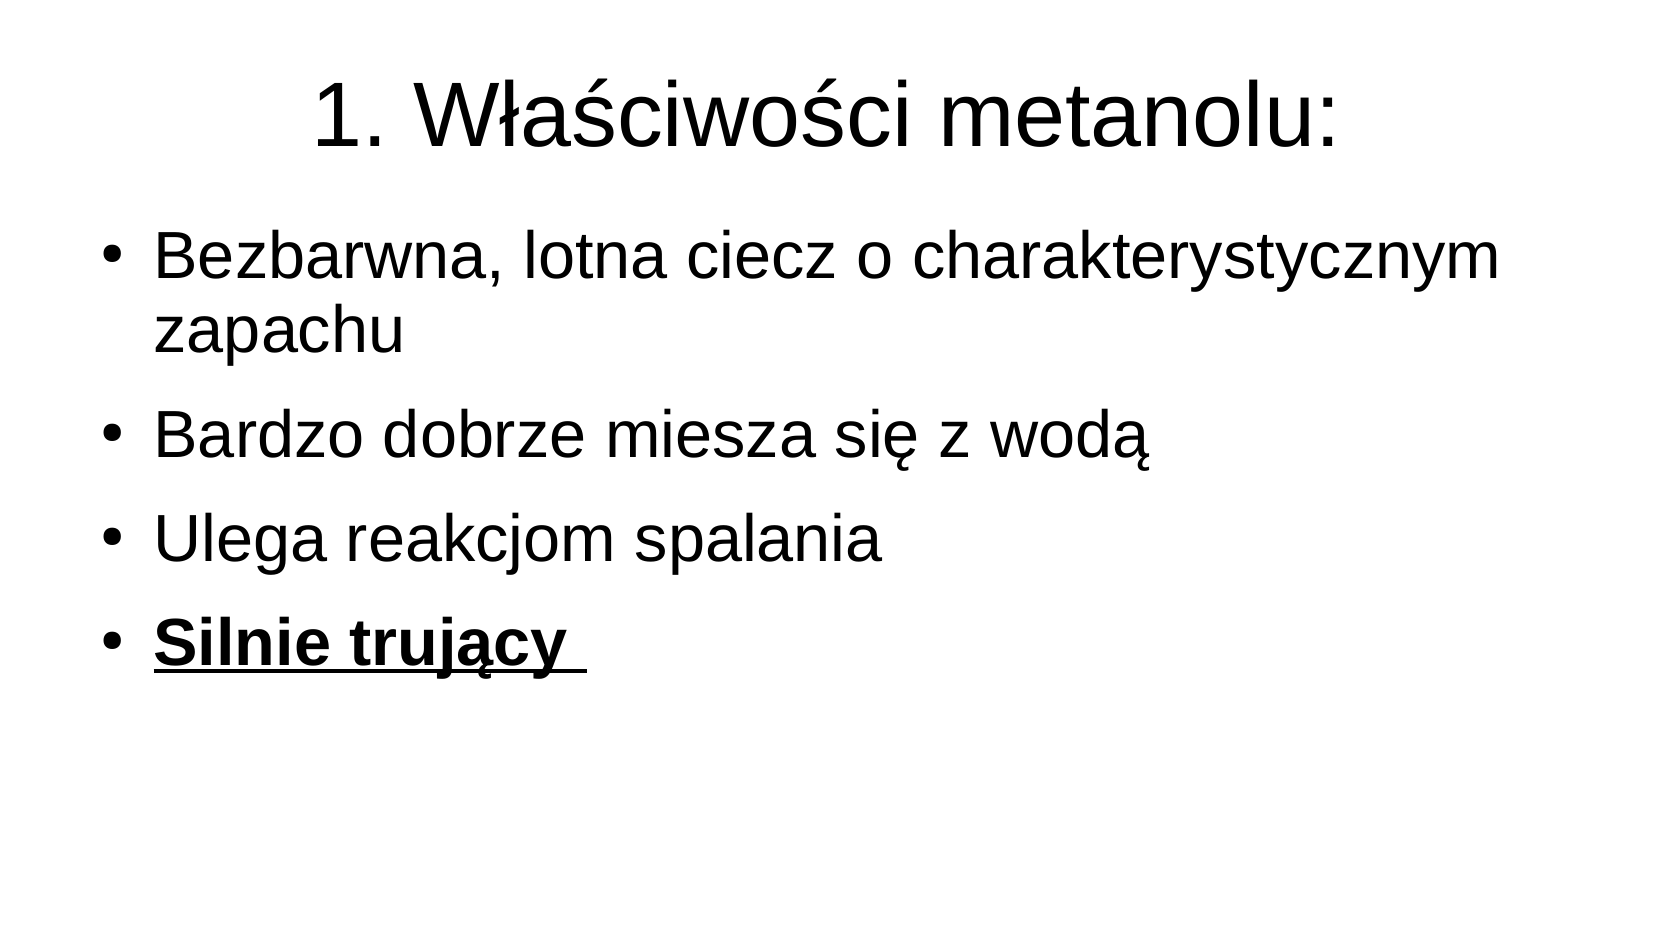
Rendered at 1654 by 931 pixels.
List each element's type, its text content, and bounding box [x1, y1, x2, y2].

title 1. Właściwości metanolu: [82, 37, 1571, 193]
list Bezbarwna, lotna ciecz o charakterystycznym zapachu Bardzo dobrze miesza się z wodą Ulega reakcjom spalania Silnie trujący [82, 217, 1571, 758]
